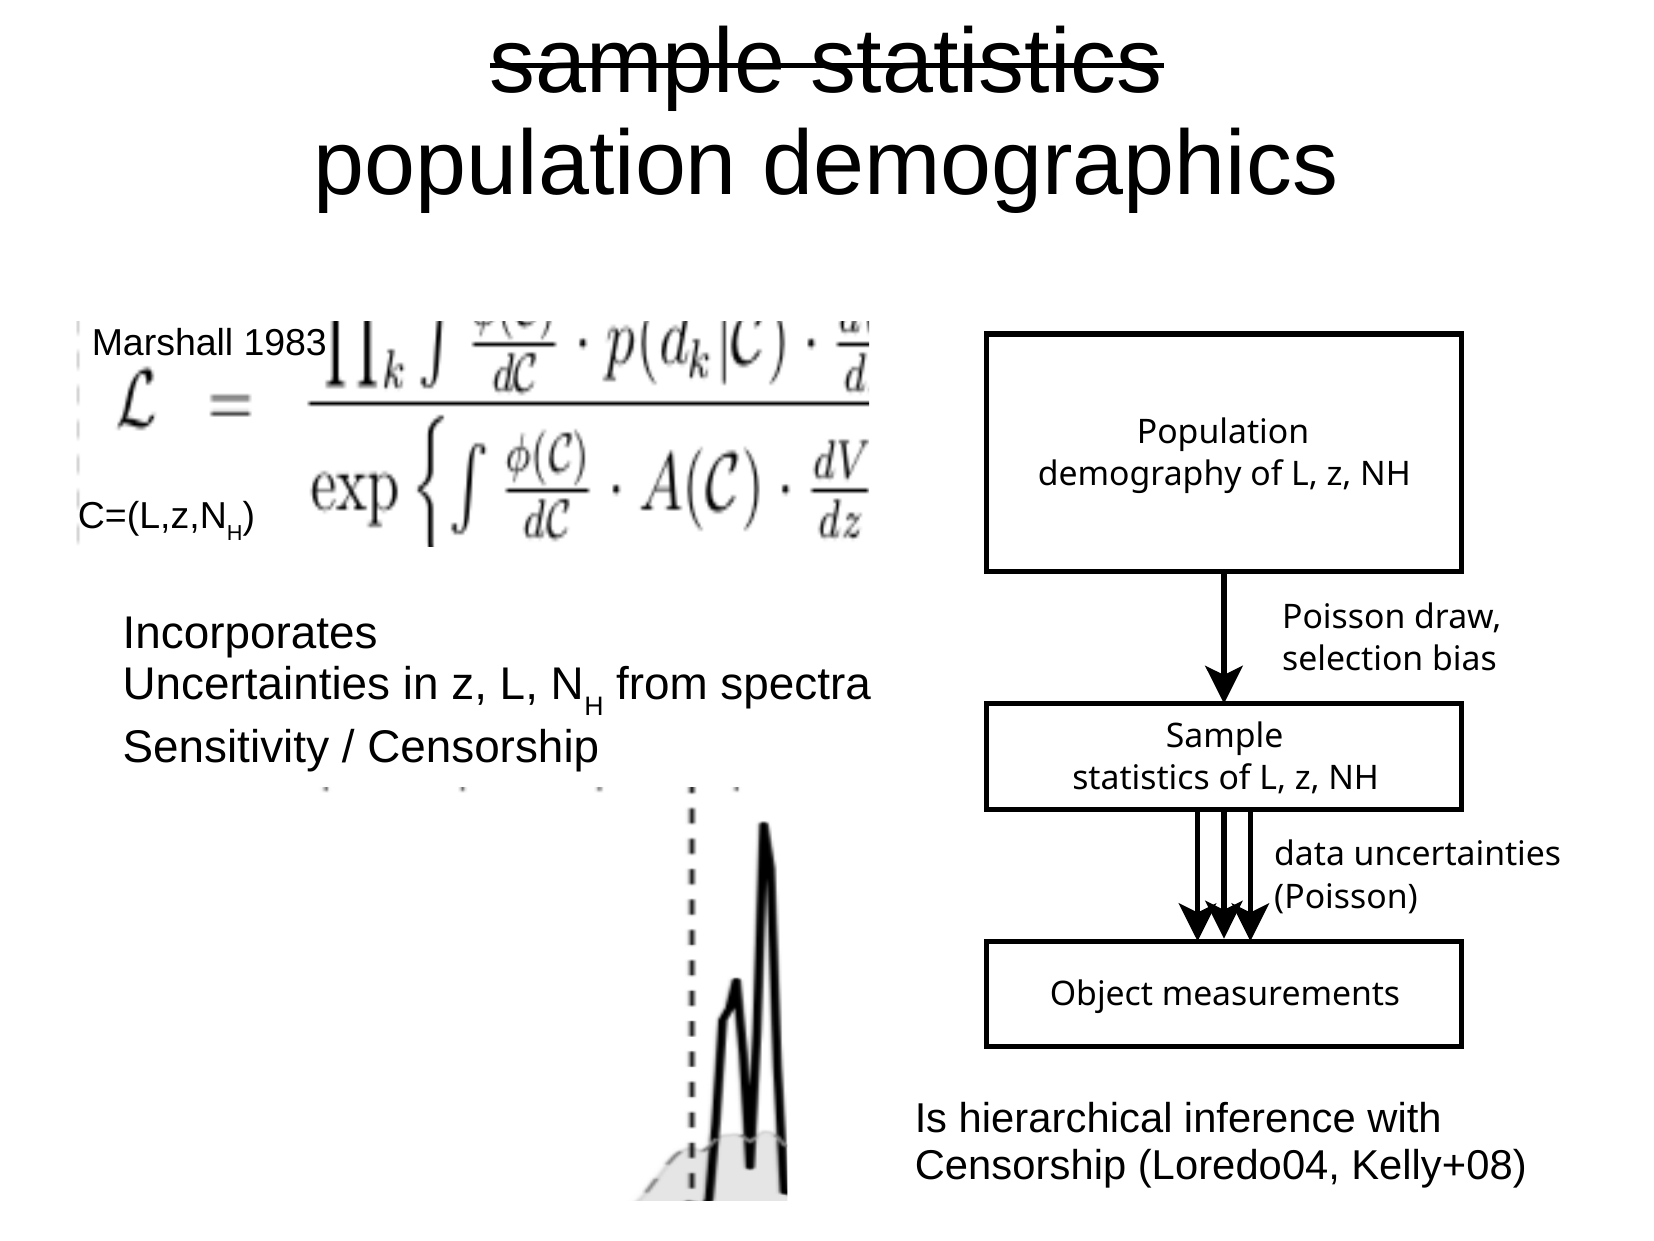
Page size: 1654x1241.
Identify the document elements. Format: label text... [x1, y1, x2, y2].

title sample statistics population demographics [82, 8, 1571, 216]
picture [75, 321, 870, 547]
picture [975, 330, 1592, 1051]
text_box Marshall 1983 [77, 313, 378, 371]
picture [316, 1051, 788, 1201]
text_box Incorporates Uncertainties in z, L, NH from spectra Sensitivity / Censorship [37, 599, 1088, 1051]
text_box C=(L,z,NH) [63, 487, 364, 553]
text_box Is hierarchical inference with Censorship (Loredo04, Kelly+08) [900, 1087, 1576, 1241]
